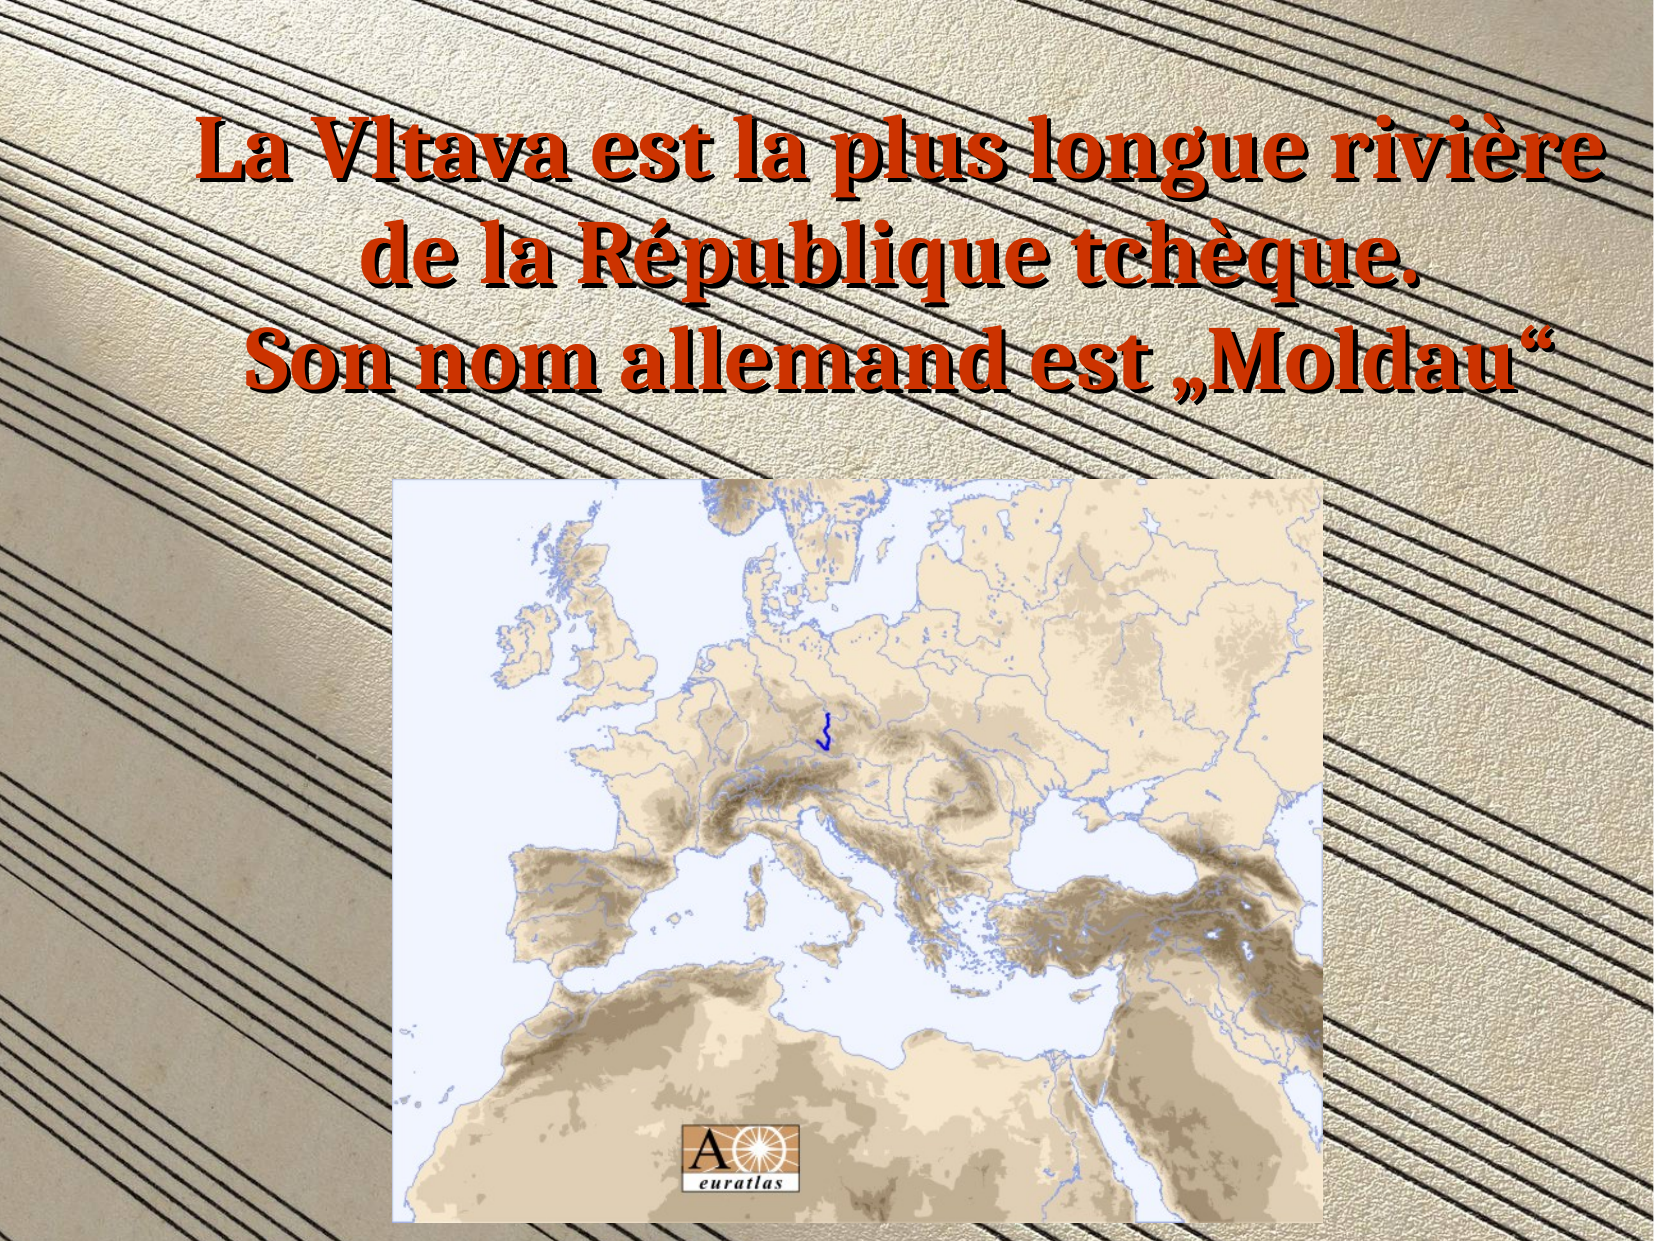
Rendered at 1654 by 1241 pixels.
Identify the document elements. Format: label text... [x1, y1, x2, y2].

picture [0, 0, 1654, 1241]
text_box La Vltava est la plus longue rivière de la République tchèque. Son nom allemand est „Moldau“ [147, 88, 1654, 632]
